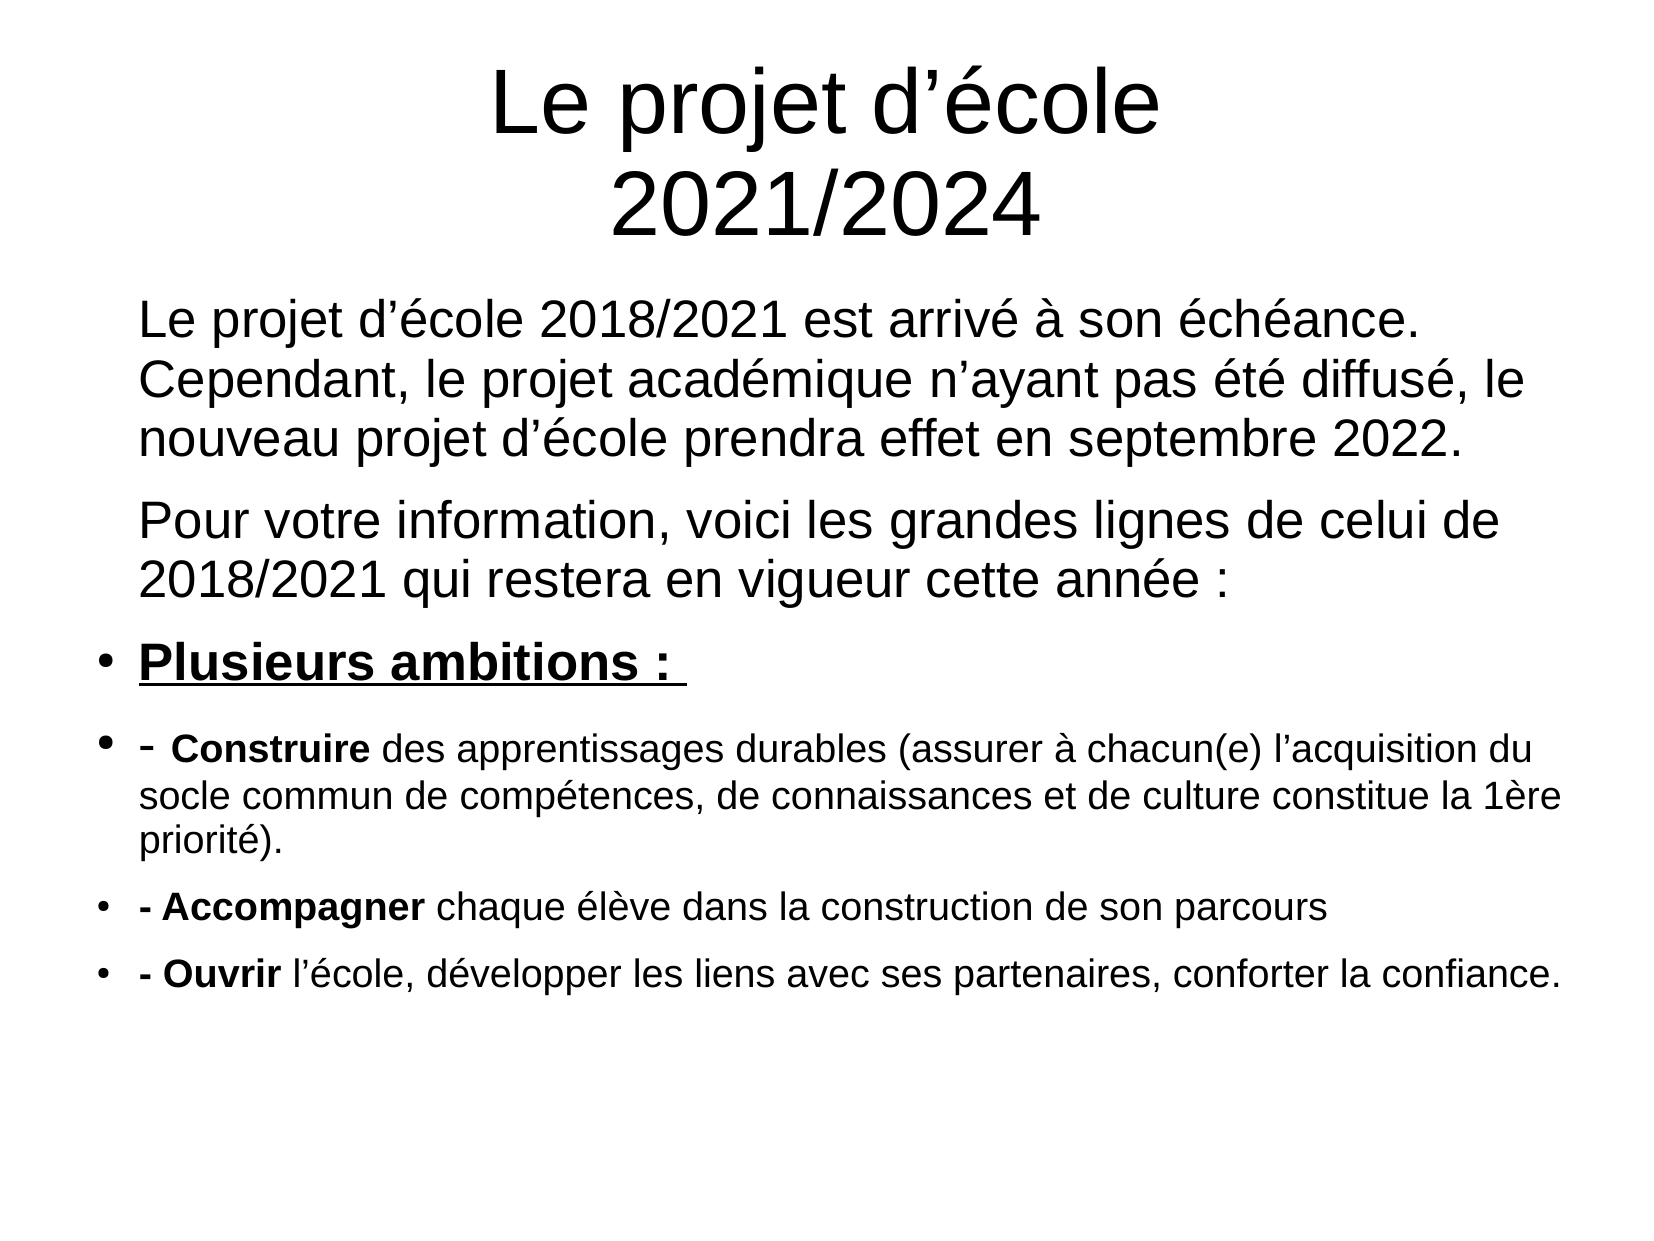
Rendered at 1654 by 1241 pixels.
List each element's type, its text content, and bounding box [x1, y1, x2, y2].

title Le projet d’école 2021/2024 [82, 49, 1571, 257]
list Le projet d’école 2018/2021 est arrivé à son échéance. Cependant, le projet académique n’ayant pas été diffusé, le nouveau projet d’école prendra effet en septembre 2022. Pour votre information, voici les grandes lignes de celui de 2018/2021 qui restera en vigueur cette année : Plusieurs ambitions : - Construire des apprentissages durables (assurer à chacun(e) l’acquisition du socle commun de compétences, de connaissances et de culture constitue la 1ère priorité). - Accompagner chaque élève dans la construction de son parcours - Ouvrir l’école, développer les liens avec ses partenaires, conforter la confiance. [82, 290, 1571, 1010]
